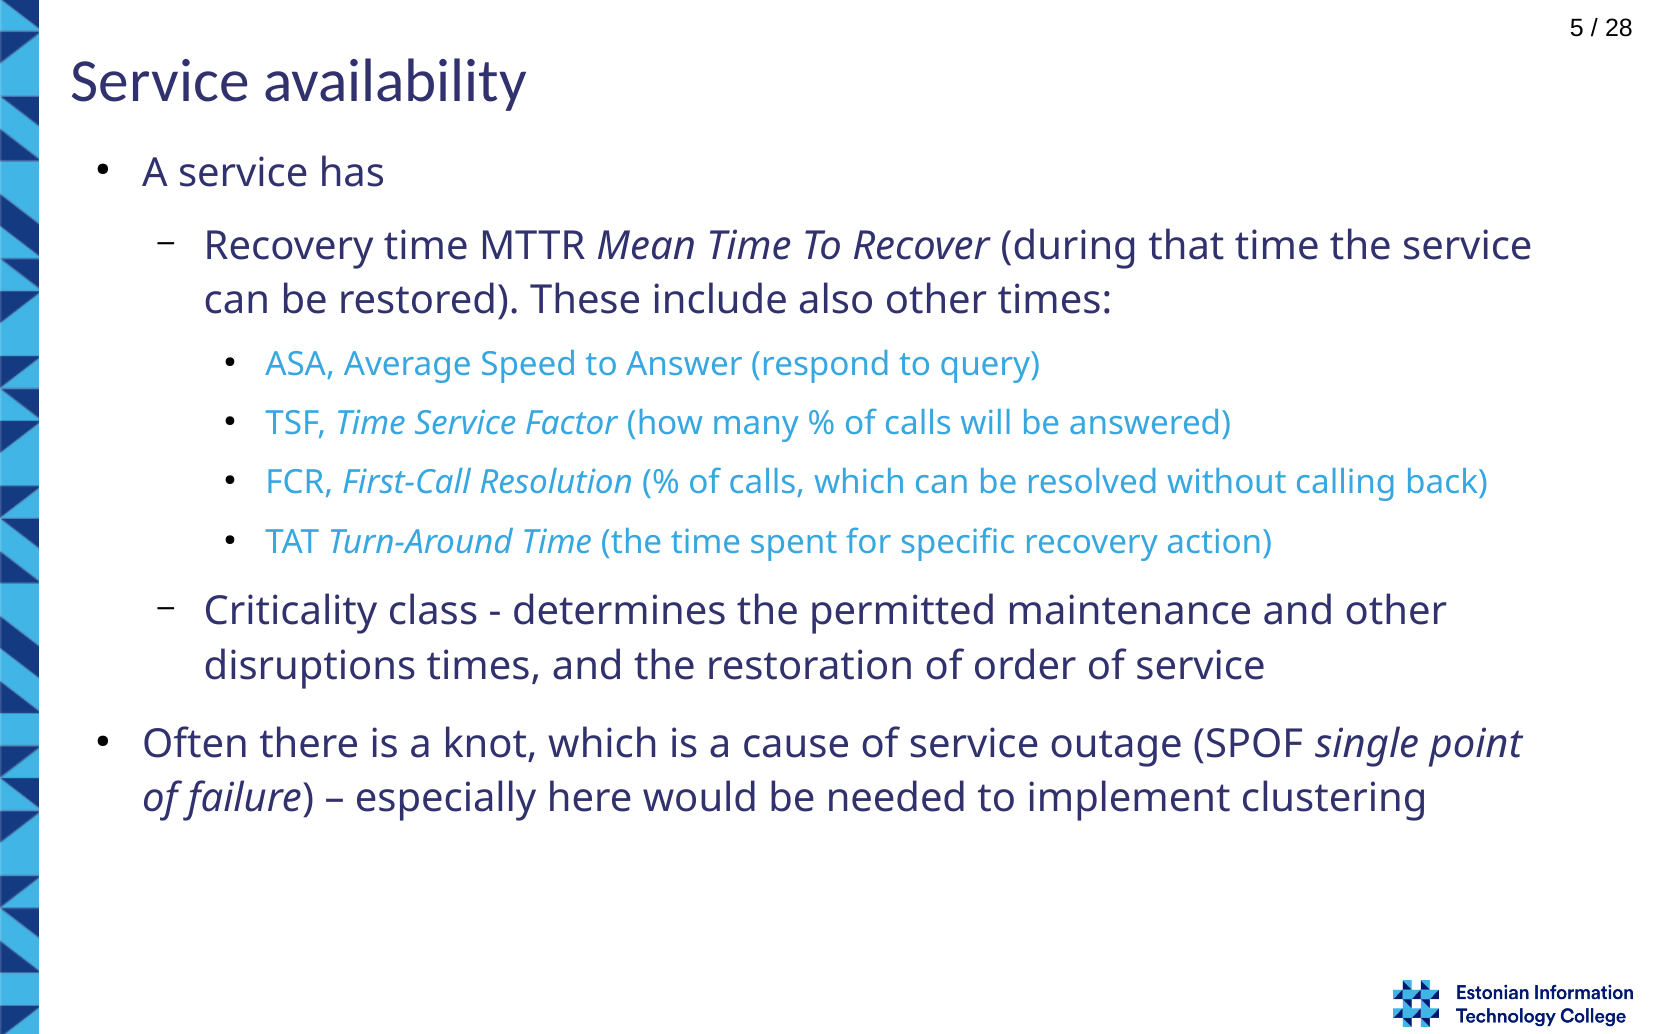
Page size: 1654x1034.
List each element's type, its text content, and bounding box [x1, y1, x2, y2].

title Service availability [70, 41, 1630, 130]
list A service has Recovery time MTTR Mean Time To Recover (during that time the service can be restored). These include also other times: ASA, Average Speed to Answer (respond to query) TSF, Time Service Factor (how many % of calls will be answered) FCR, First-Call Resolution (% of calls, which can be resolved without calling back) TAT Turn-Around Time (the time spent for specific recovery action) Criticality class - determines the permitted maintenance and other disruptions times, and the restoration of order of service Often there is a knot, which is a cause of service outage (SPOF single point of failure) – especially here would be needed to implement clustering [80, 143, 1536, 886]
picture [1393, 980, 1633, 1027]
